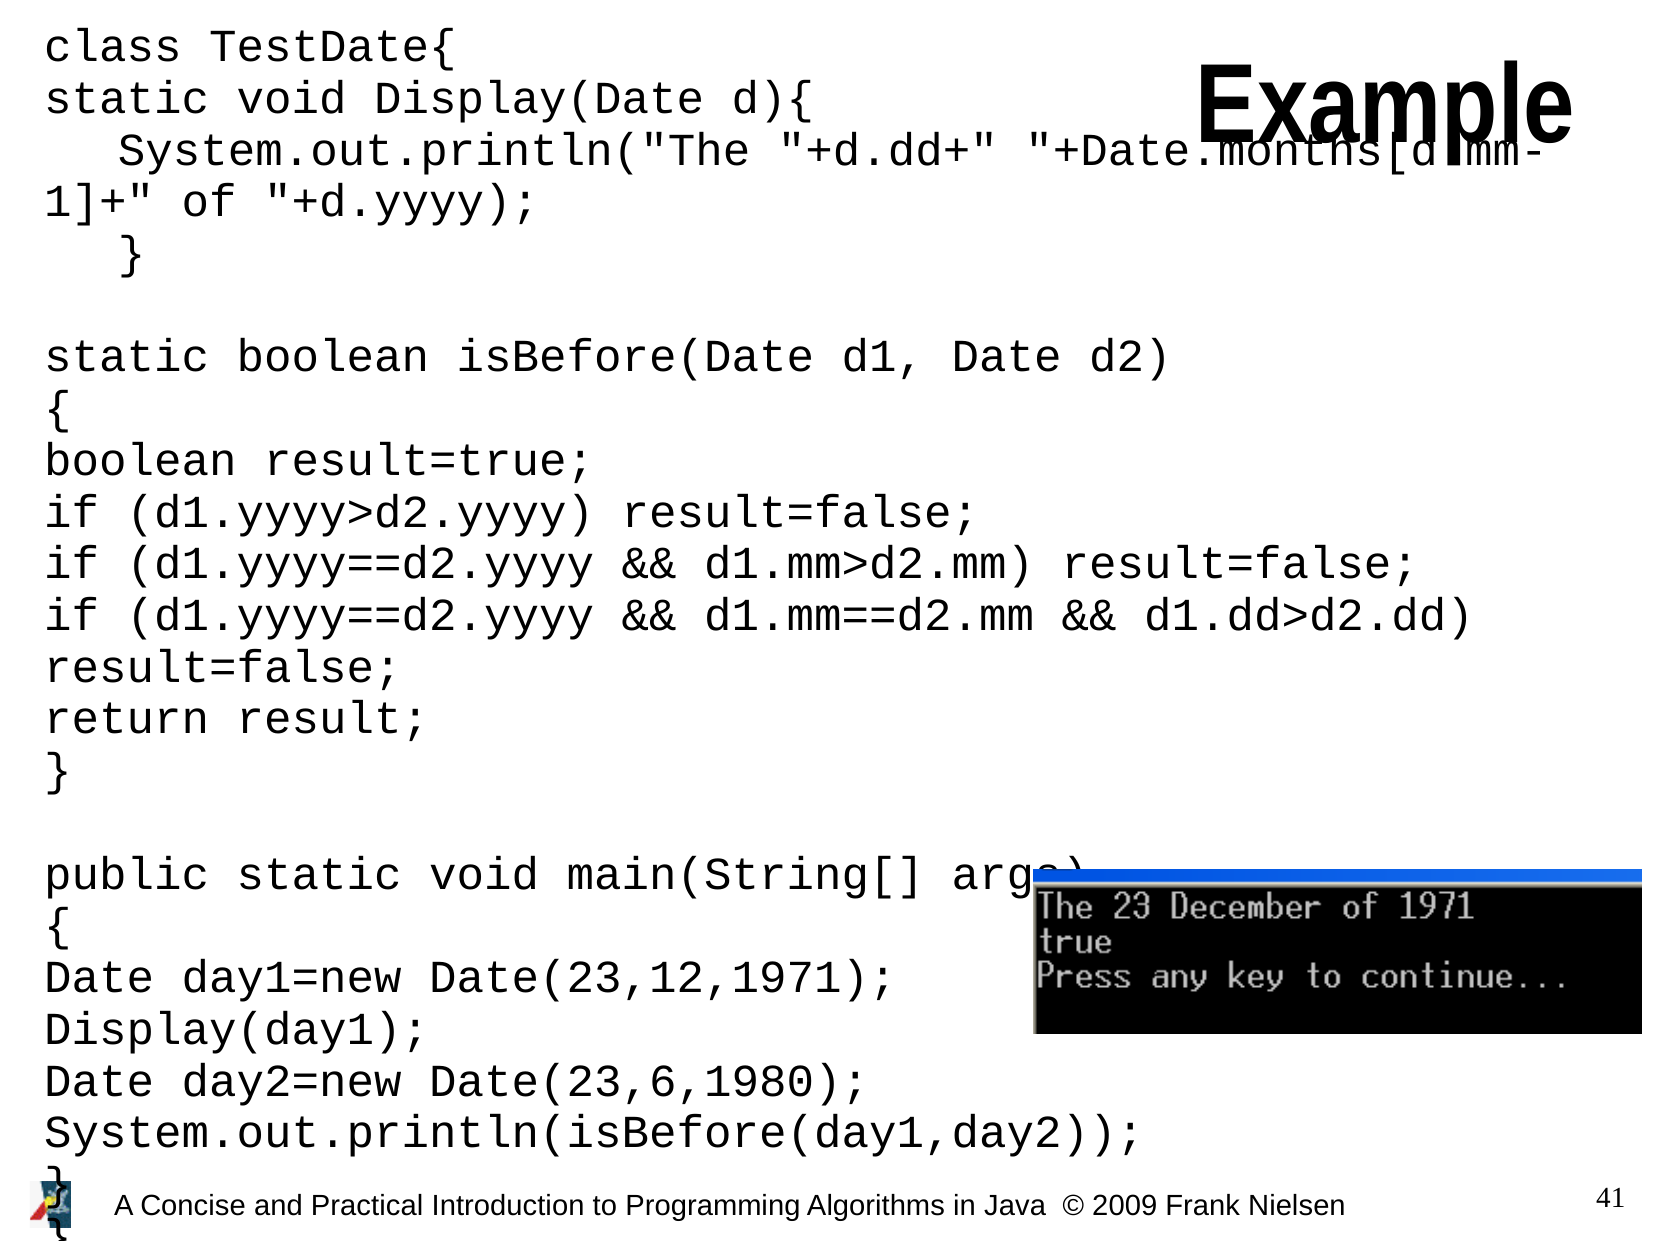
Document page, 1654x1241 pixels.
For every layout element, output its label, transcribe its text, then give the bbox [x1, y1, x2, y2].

picture [1033, 869, 1642, 1034]
picture [29, 1202, 71, 1228]
text_box class TestDate{ static void Display(Date d){ System.out.println("The "+d.dd+" "+Date.months[d.mm-1]+" of "+d.yyyy); } static boolean isBefore(Date d1, Date d2) { boolean result=true; if (d1.yyyy>d2.yyyy) result=false; if (d1.yyyy==d2.yyyy && d1.mm>d2.mm) result=false; if (d1.yyyy==d2.yyyy && d1.mm==d2.mm && d1.dd>d2.dd) result=false; return result; } public static void main(String[] args) { Date day1=new Date(23,12,1971); Display(day1); Date day2=new Date(23,6,1980); System.out.println(isBefore(day1,day2)); } } [29, 16, 1625, 1202]
